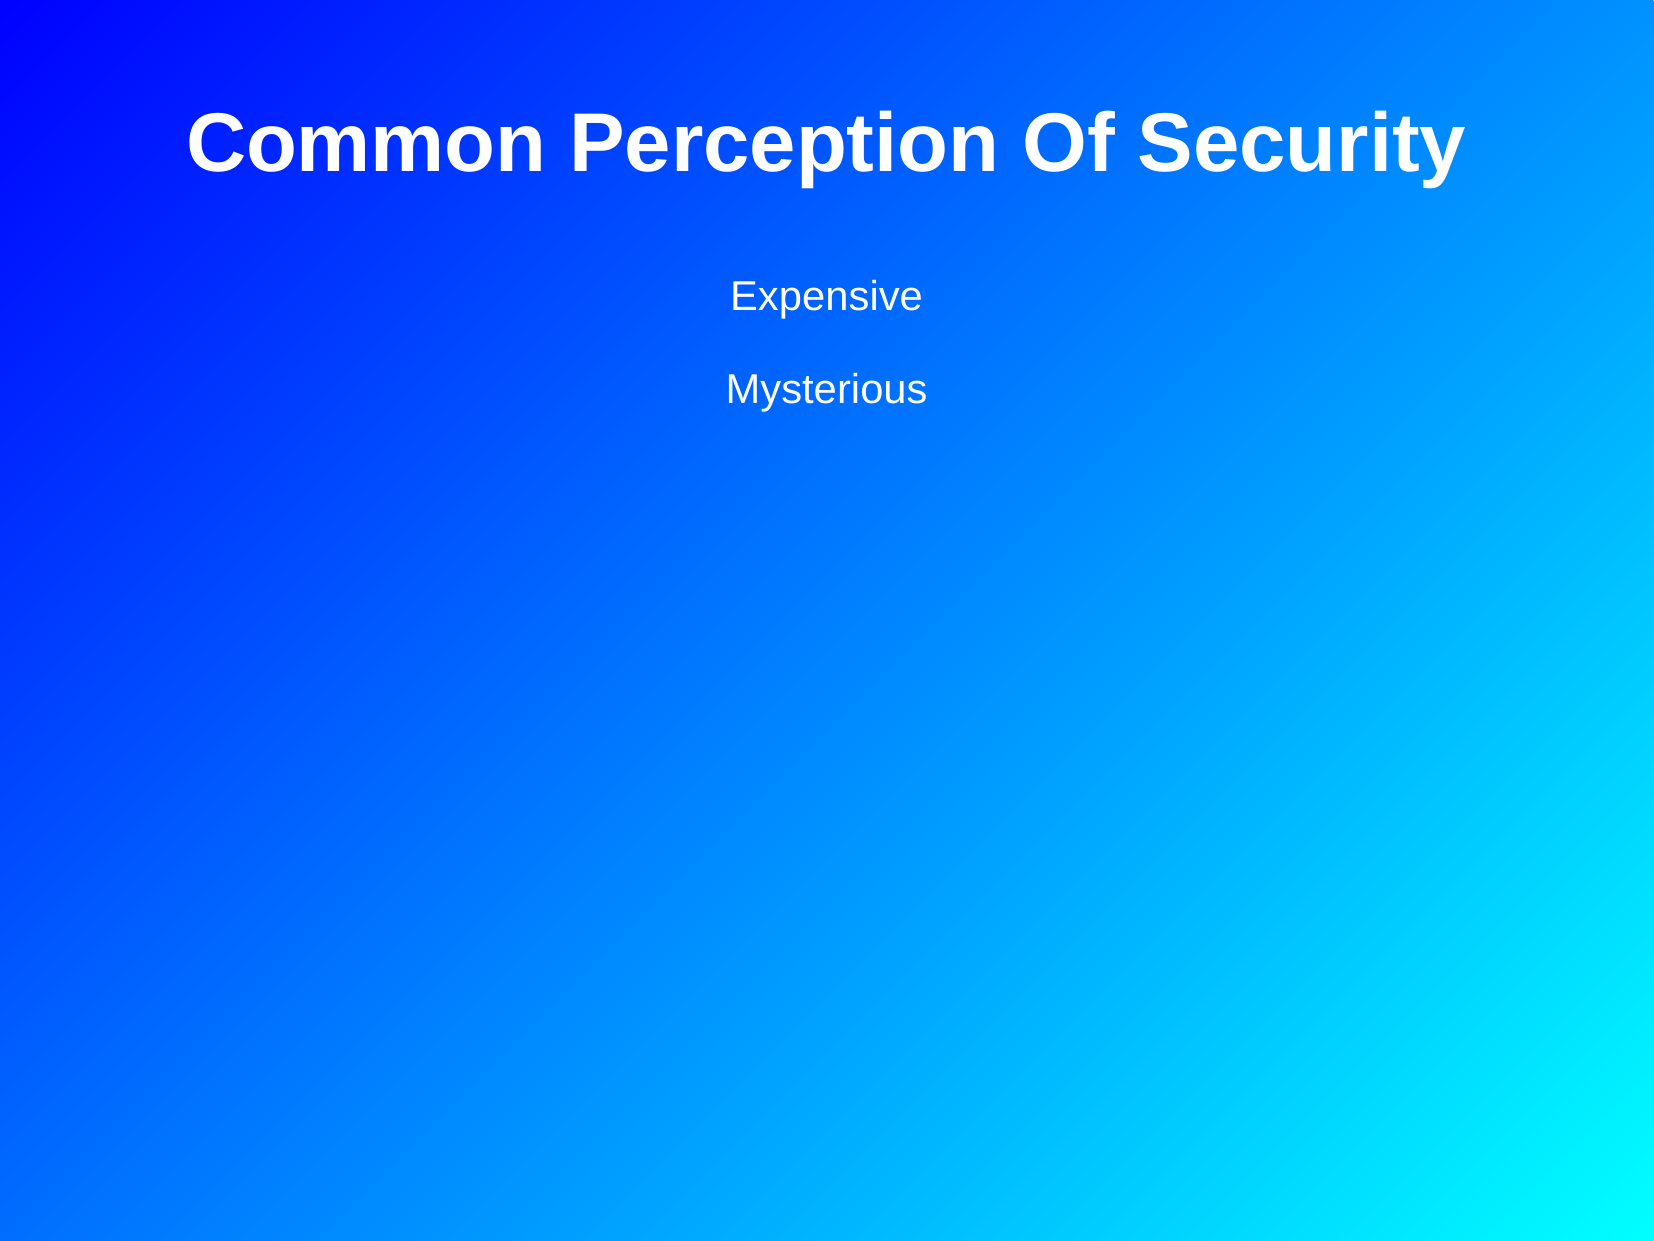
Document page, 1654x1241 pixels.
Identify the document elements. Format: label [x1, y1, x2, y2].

picture [636, 222, 1654, 1241]
